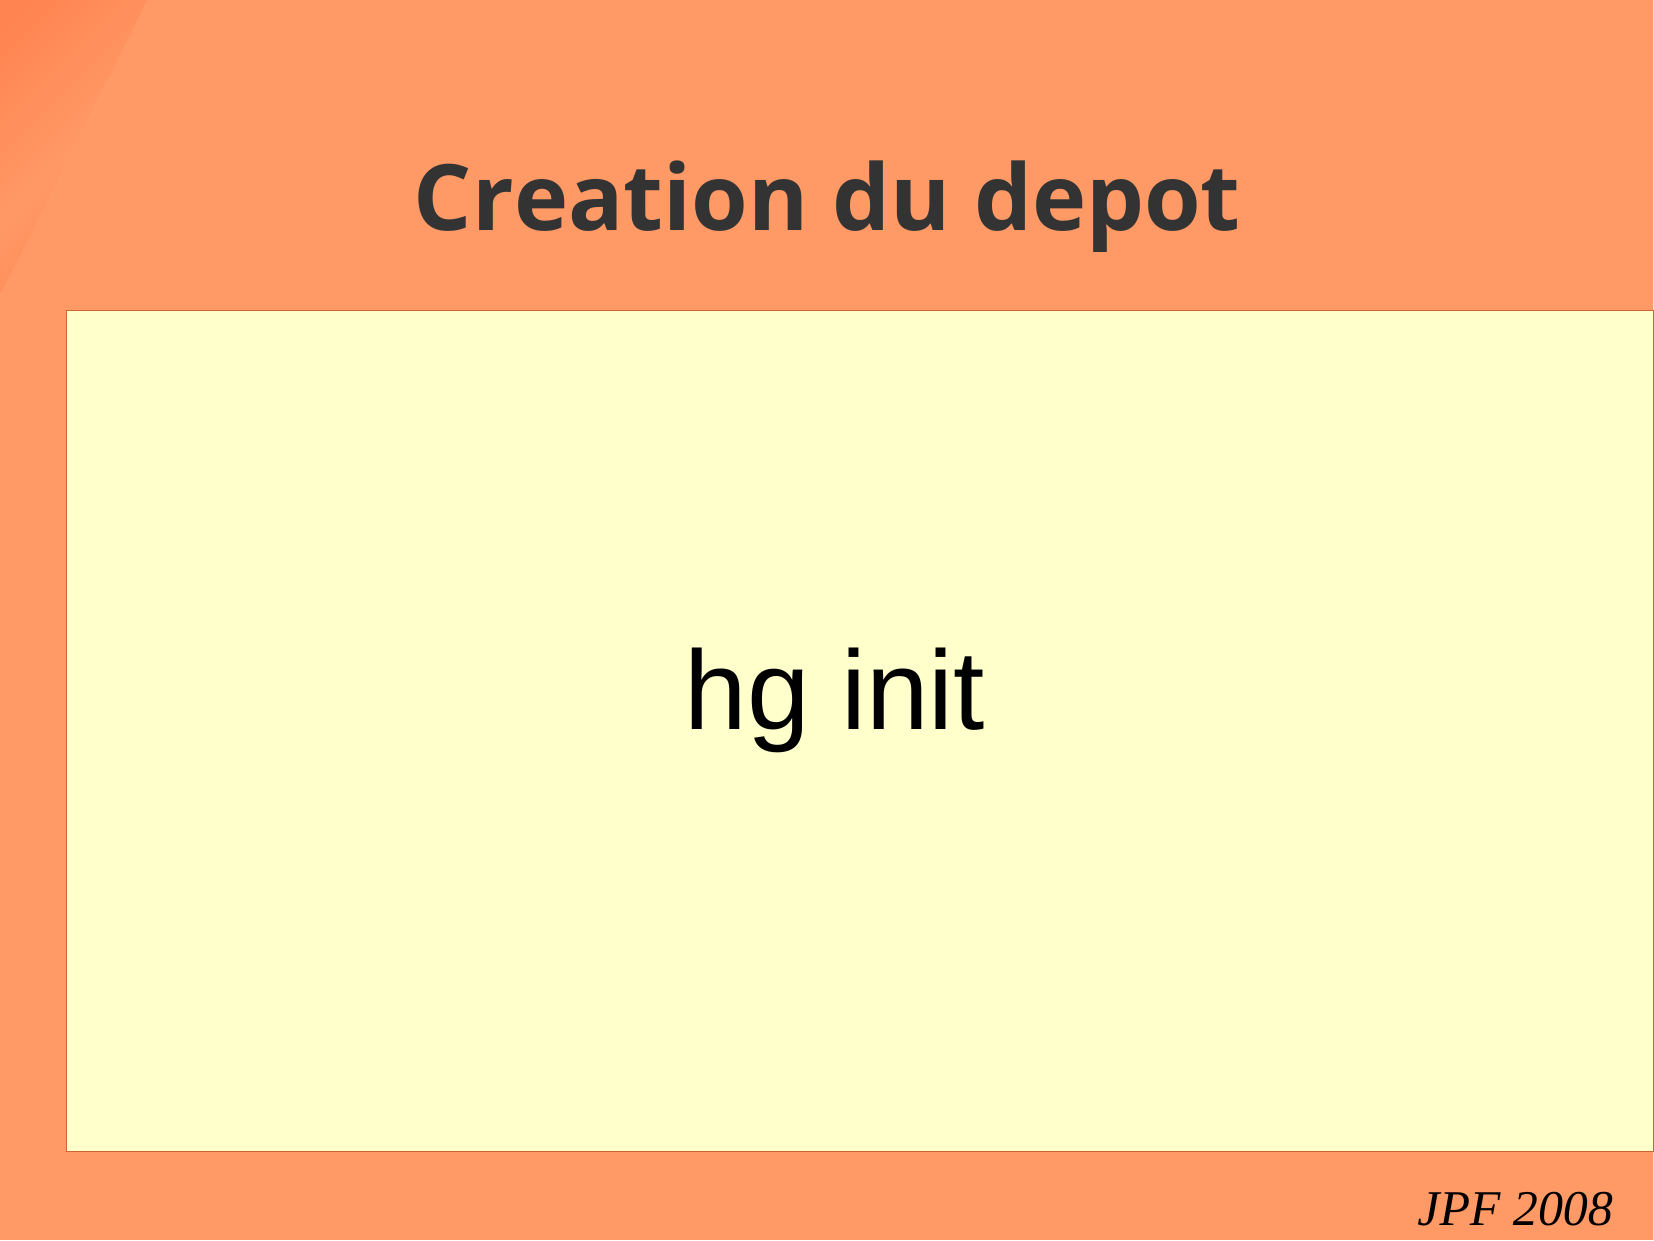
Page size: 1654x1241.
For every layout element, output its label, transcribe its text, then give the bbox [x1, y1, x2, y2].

title Creation du depot [121, 91, 1534, 299]
list hg init [118, 501, 1535, 1127]
